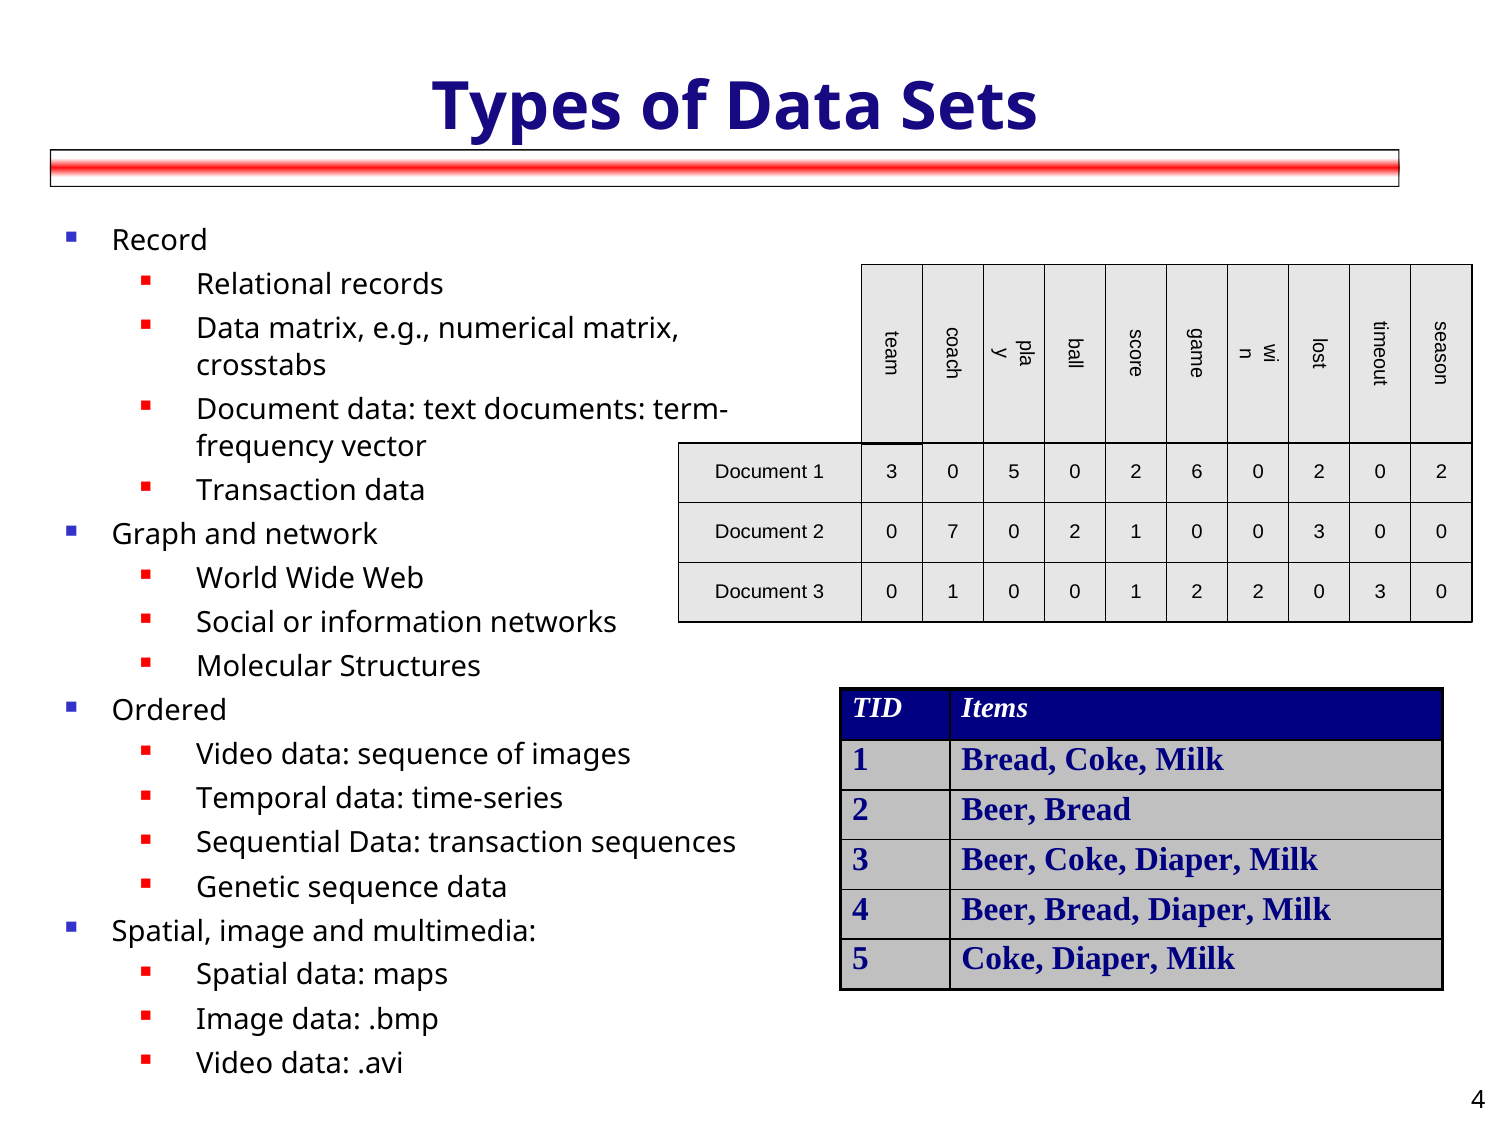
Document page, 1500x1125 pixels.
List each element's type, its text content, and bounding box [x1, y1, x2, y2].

text_box [675, 261, 1476, 626]
text_box <number> [1187, 1062, 1500, 1125]
title Types of Data Sets [24, 49, 1463, 150]
list Record Relational records Data matrix, e.g., numerical matrix, crosstabs Document data: text documents: term-frequency vector Transaction data Graph and network World Wide Web Social or information networks Molecular Structures Ordered Video data: sequence of images Temporal data: time-series Sequential Data: transaction sequences Genetic sequence data Spatial, image and multimedia: Spatial data: maps Image data: .bmp Video data: .avi [50, 212, 775, 1119]
text_box [825, 687, 1453, 1016]
